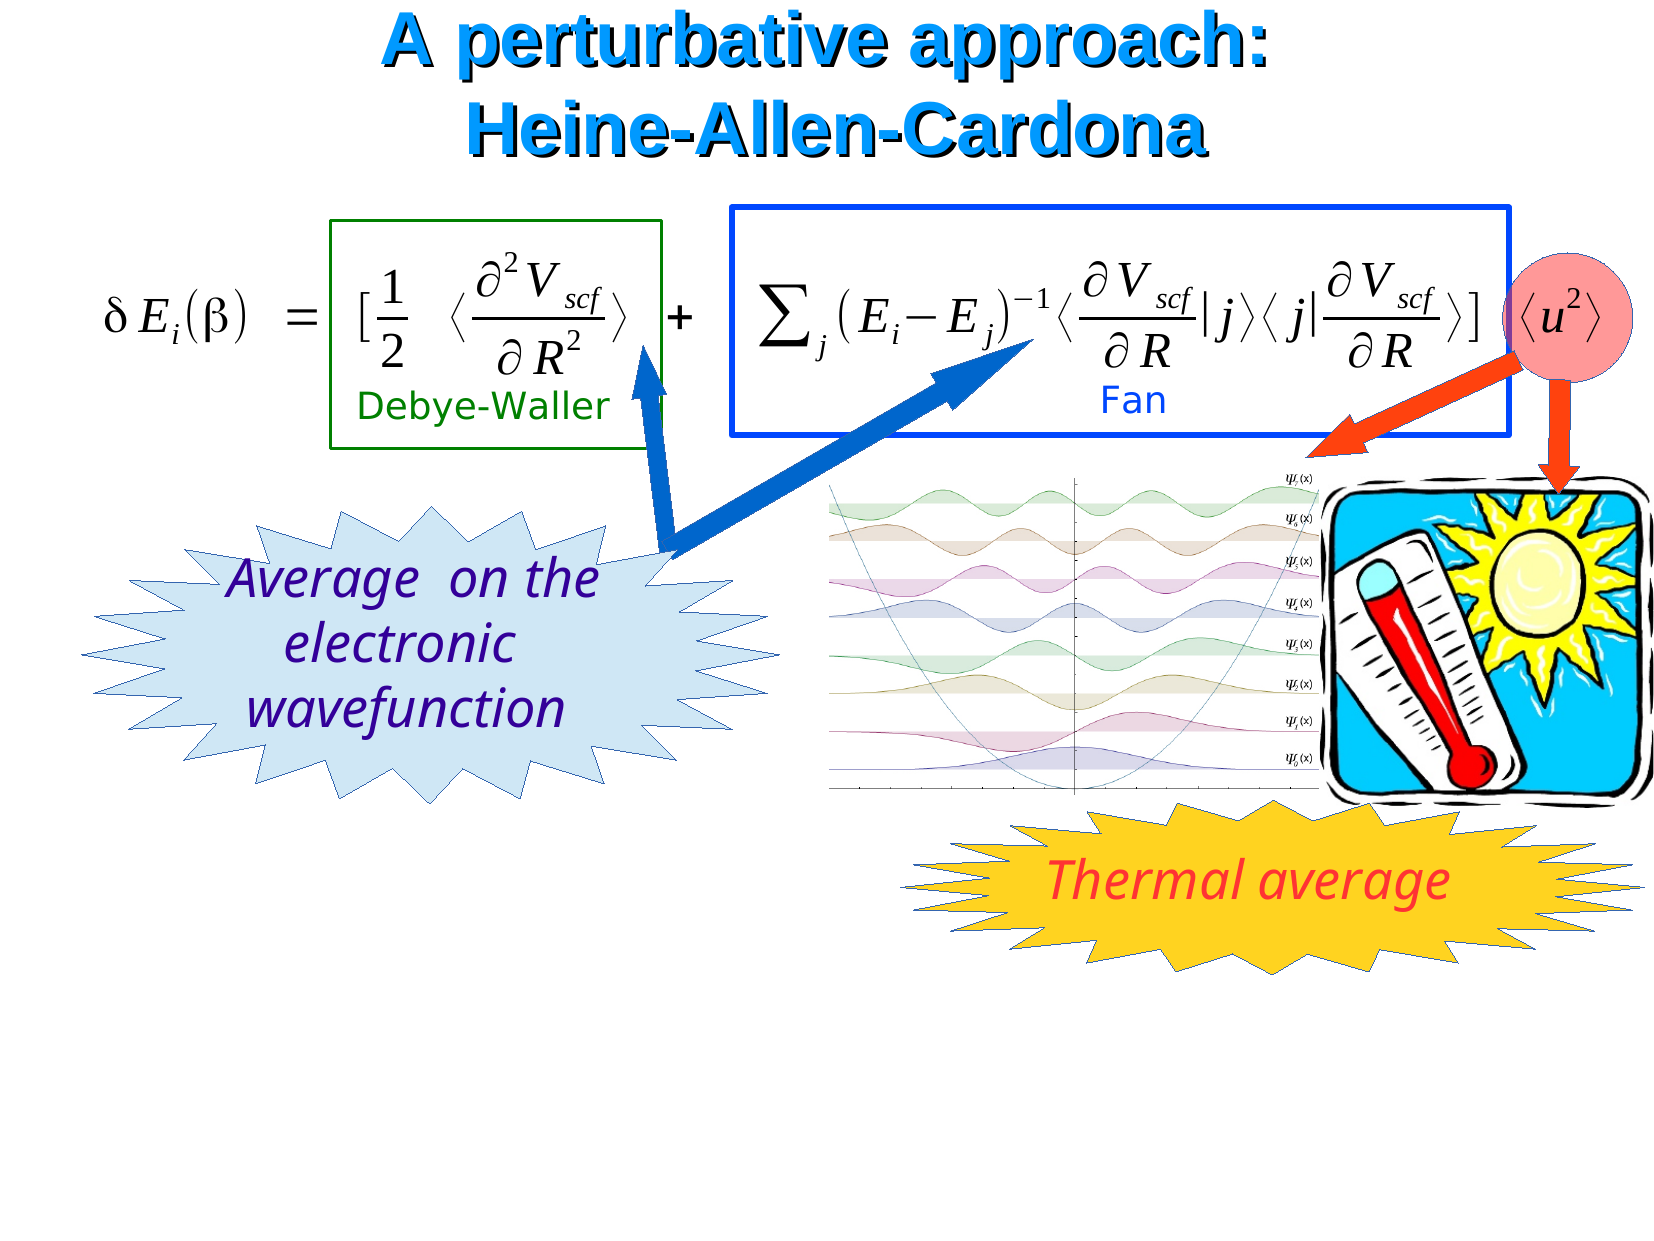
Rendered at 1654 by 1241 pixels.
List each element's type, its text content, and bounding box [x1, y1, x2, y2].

text_box Debye-Waller [341, 386, 645, 441]
text_box [81, 580, 198, 730]
text_box Fan [1084, 386, 1198, 432]
chart [96, 244, 1610, 386]
text_box [1575, 863, 1633, 876]
text_box [1538, 379, 1580, 494]
text_box [631, 339, 1034, 536]
text_box [183, 743, 198, 761]
text_box [730, 681, 768, 696]
text_box [1575, 880, 1645, 895]
text_box [730, 614, 768, 630]
text_box A perturbative approach: Heine-Allen-Cardona [364, 0, 1307, 178]
text_box [328, 768, 529, 804]
text_box [1575, 843, 1596, 851]
text_box [334, 511, 389, 536]
text_box [1610, 268, 1633, 368]
text_box [255, 768, 303, 784]
text_box [1575, 900, 1633, 913]
text_box [730, 646, 780, 665]
picture [829, 470, 1654, 808]
text_box [575, 525, 606, 536]
text_box [256, 525, 290, 536]
text_box [1305, 350, 1524, 458]
text_box [403, 506, 463, 536]
text_box [1010, 800, 1537, 837]
text_box [900, 843, 1595, 975]
text_box [553, 768, 605, 784]
text_box [184, 549, 198, 563]
text_box [478, 511, 531, 536]
text_box Average on the electronic wavefunction [198, 536, 730, 768]
text_box Thermal average [1030, 837, 1575, 926]
